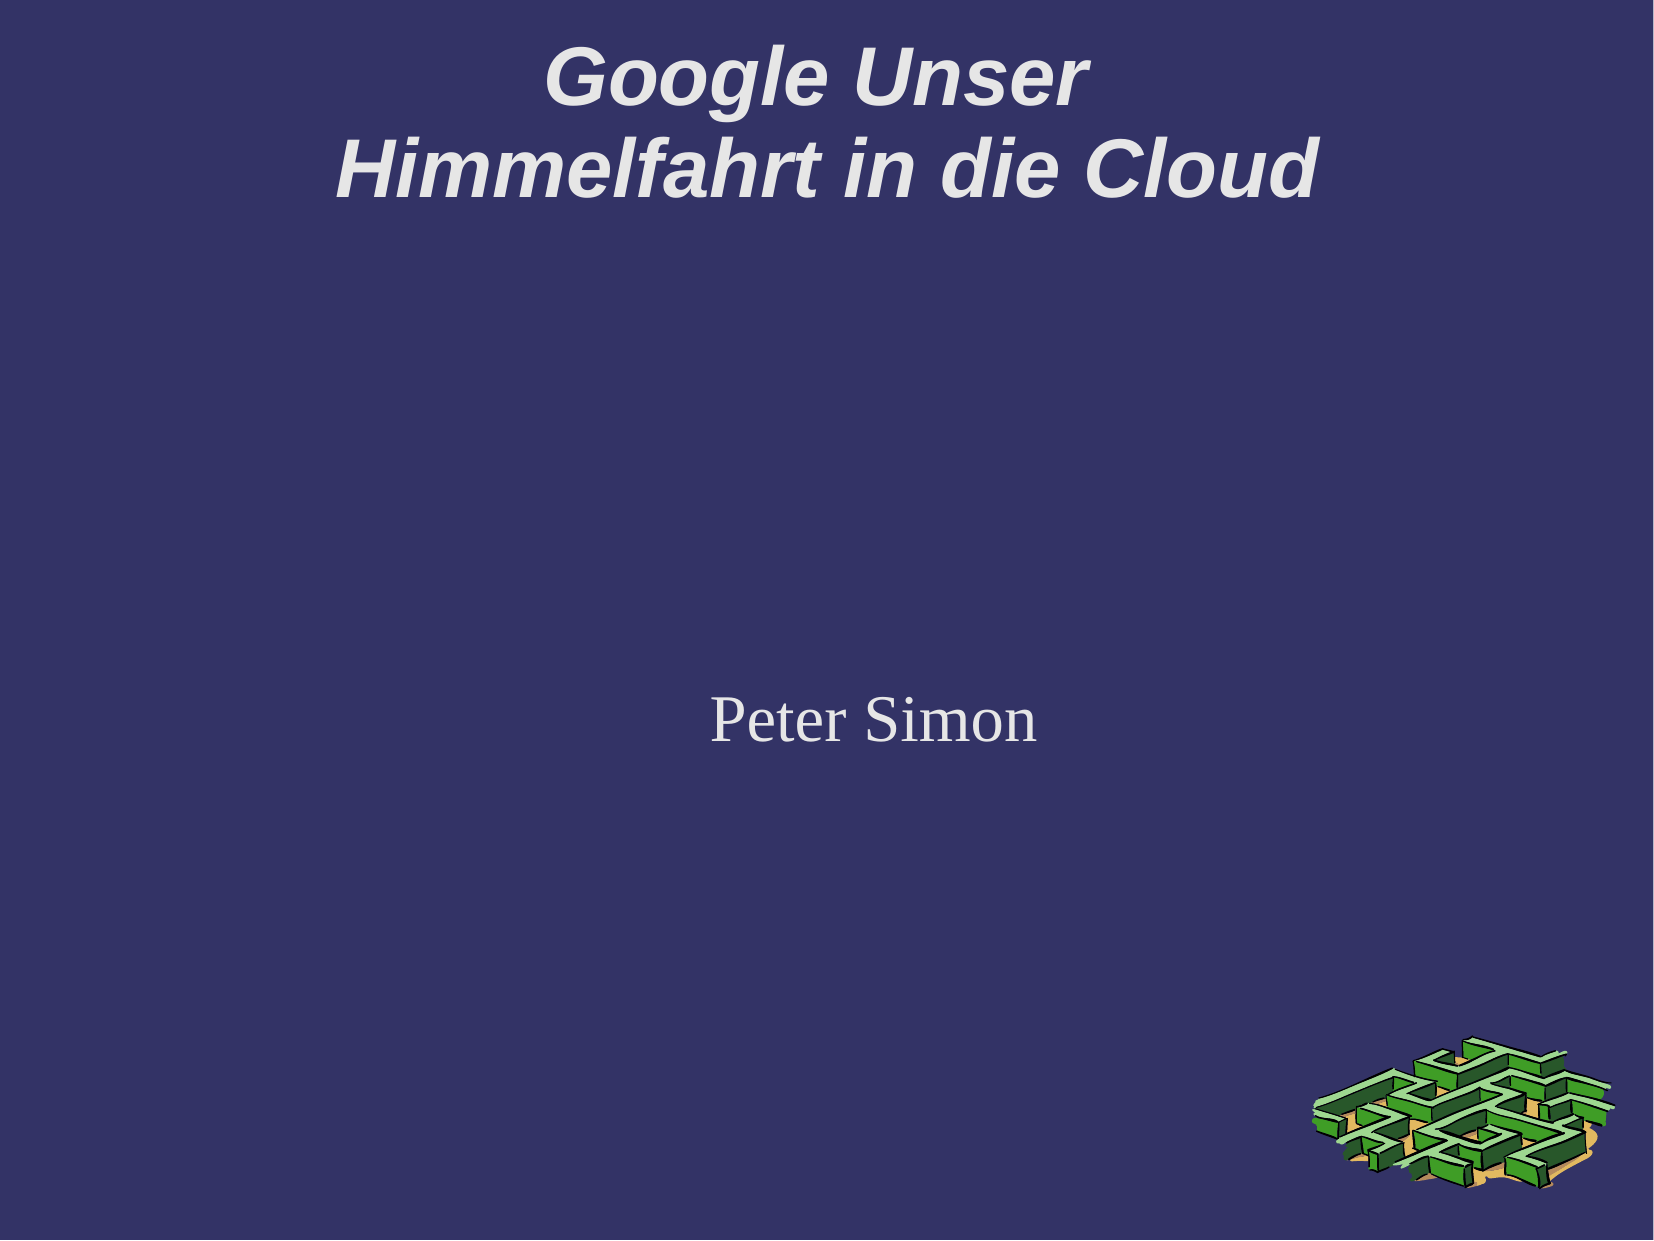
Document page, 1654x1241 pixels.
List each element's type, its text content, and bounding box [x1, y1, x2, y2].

title Google Unser Himmelfahrt in die Cloud [121, 19, 1534, 227]
subtitle Peter Simon [178, 364, 1570, 1147]
